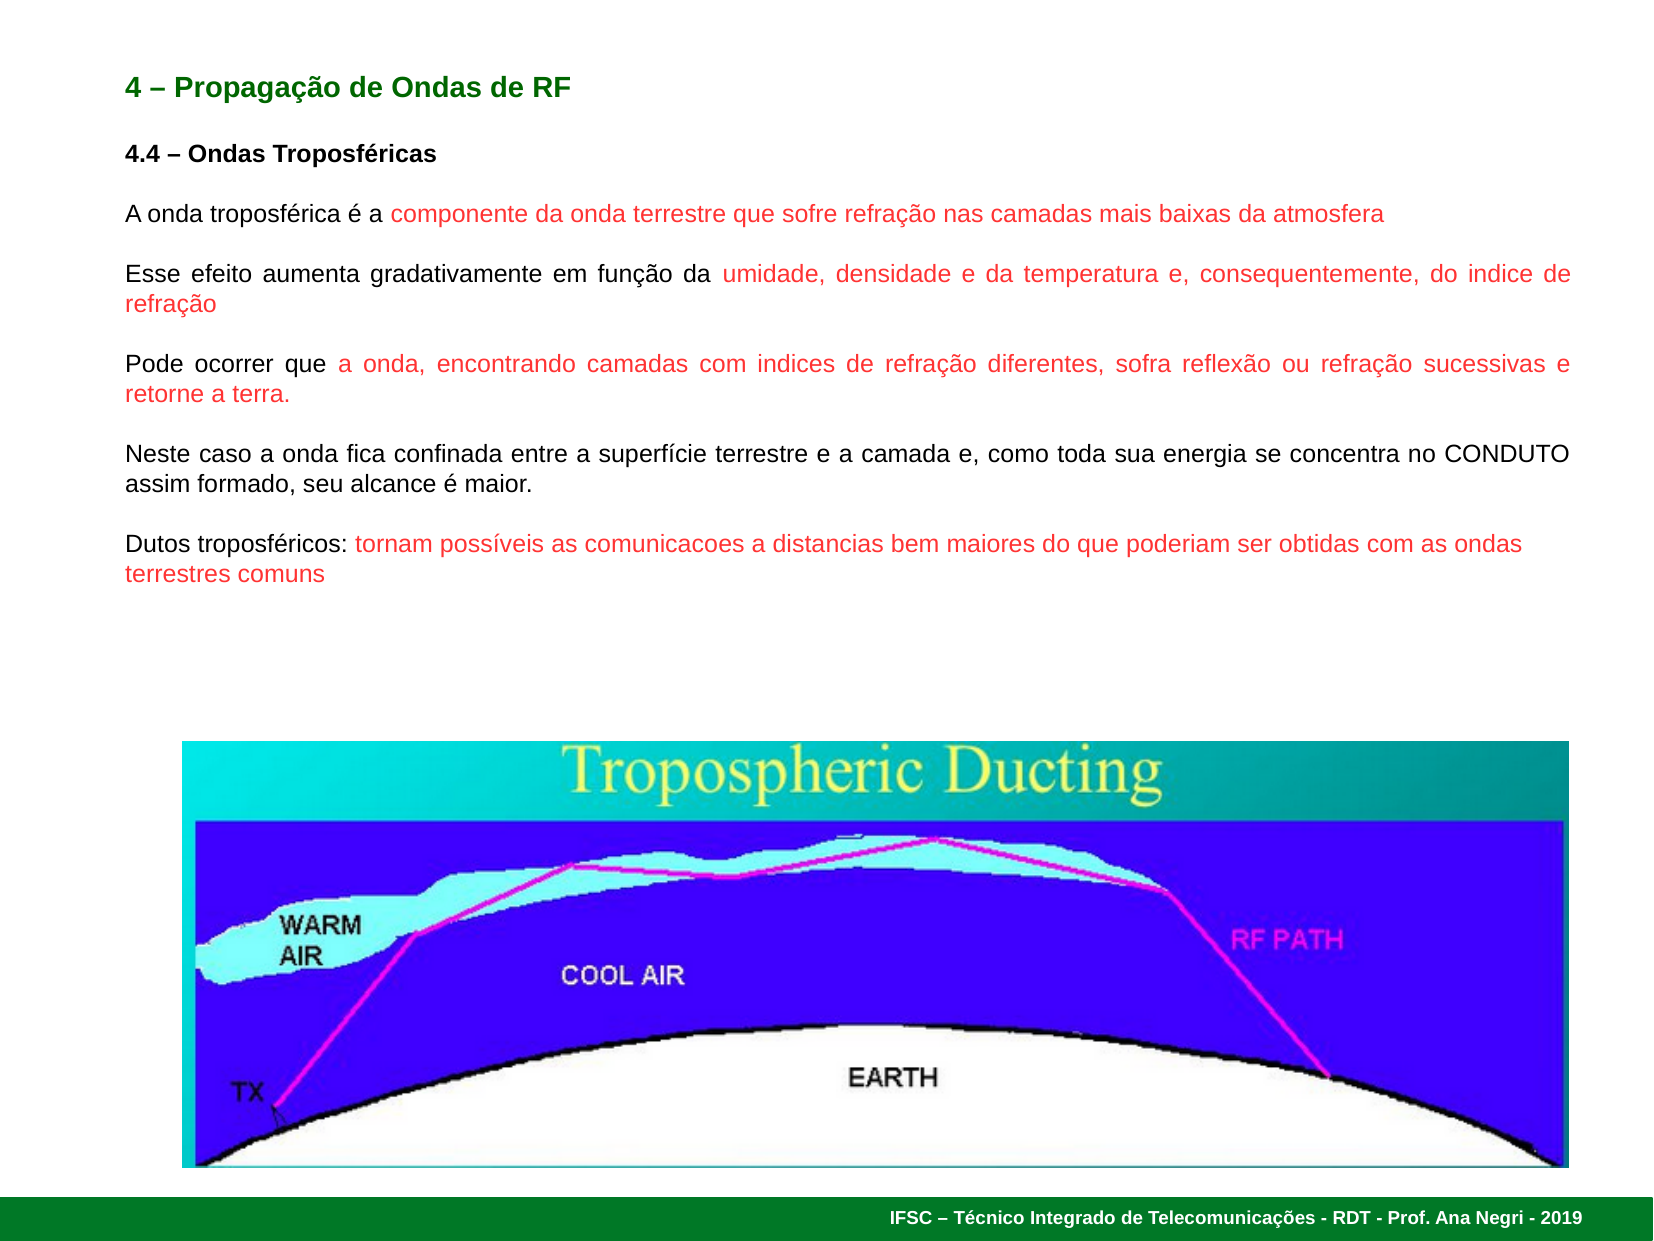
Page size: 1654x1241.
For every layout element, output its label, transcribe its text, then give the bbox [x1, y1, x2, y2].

text_box [0, 1197, 1653, 1241]
text_box IFSC – Técnico Integrado de Telecomunicações - RDT - Prof. Ana Negri - 2019 [875, 1197, 1653, 1236]
picture [182, 741, 1569, 1168]
text_box 4 – Propagação de Ondas de RF 4.4 – Ondas Troposféricas A onda troposférica é a componente da onda terrestre que sofre refração nas camadas mais baixas da atmosfera Esse efeito aumenta gradativamente em função da umidade, densidade e da temperatura e, consequentemente, do indice de refração Pode ocorrer que a onda, encontrando camadas com indices de refração diferentes, sofra reflexão ou refração sucessivas e retorne a terra. Neste caso a onda fica confinada entre a superfície terrestre e a camada e, como toda sua energia se concentra no CONDUTO assim formado, seu alcance é maior. Dutos troposféricos: tornam possíveis as comunicacoes a distancias bem maiores do que poderiam ser obtidas com as ondas terrestres comuns [110, 60, 1589, 690]
